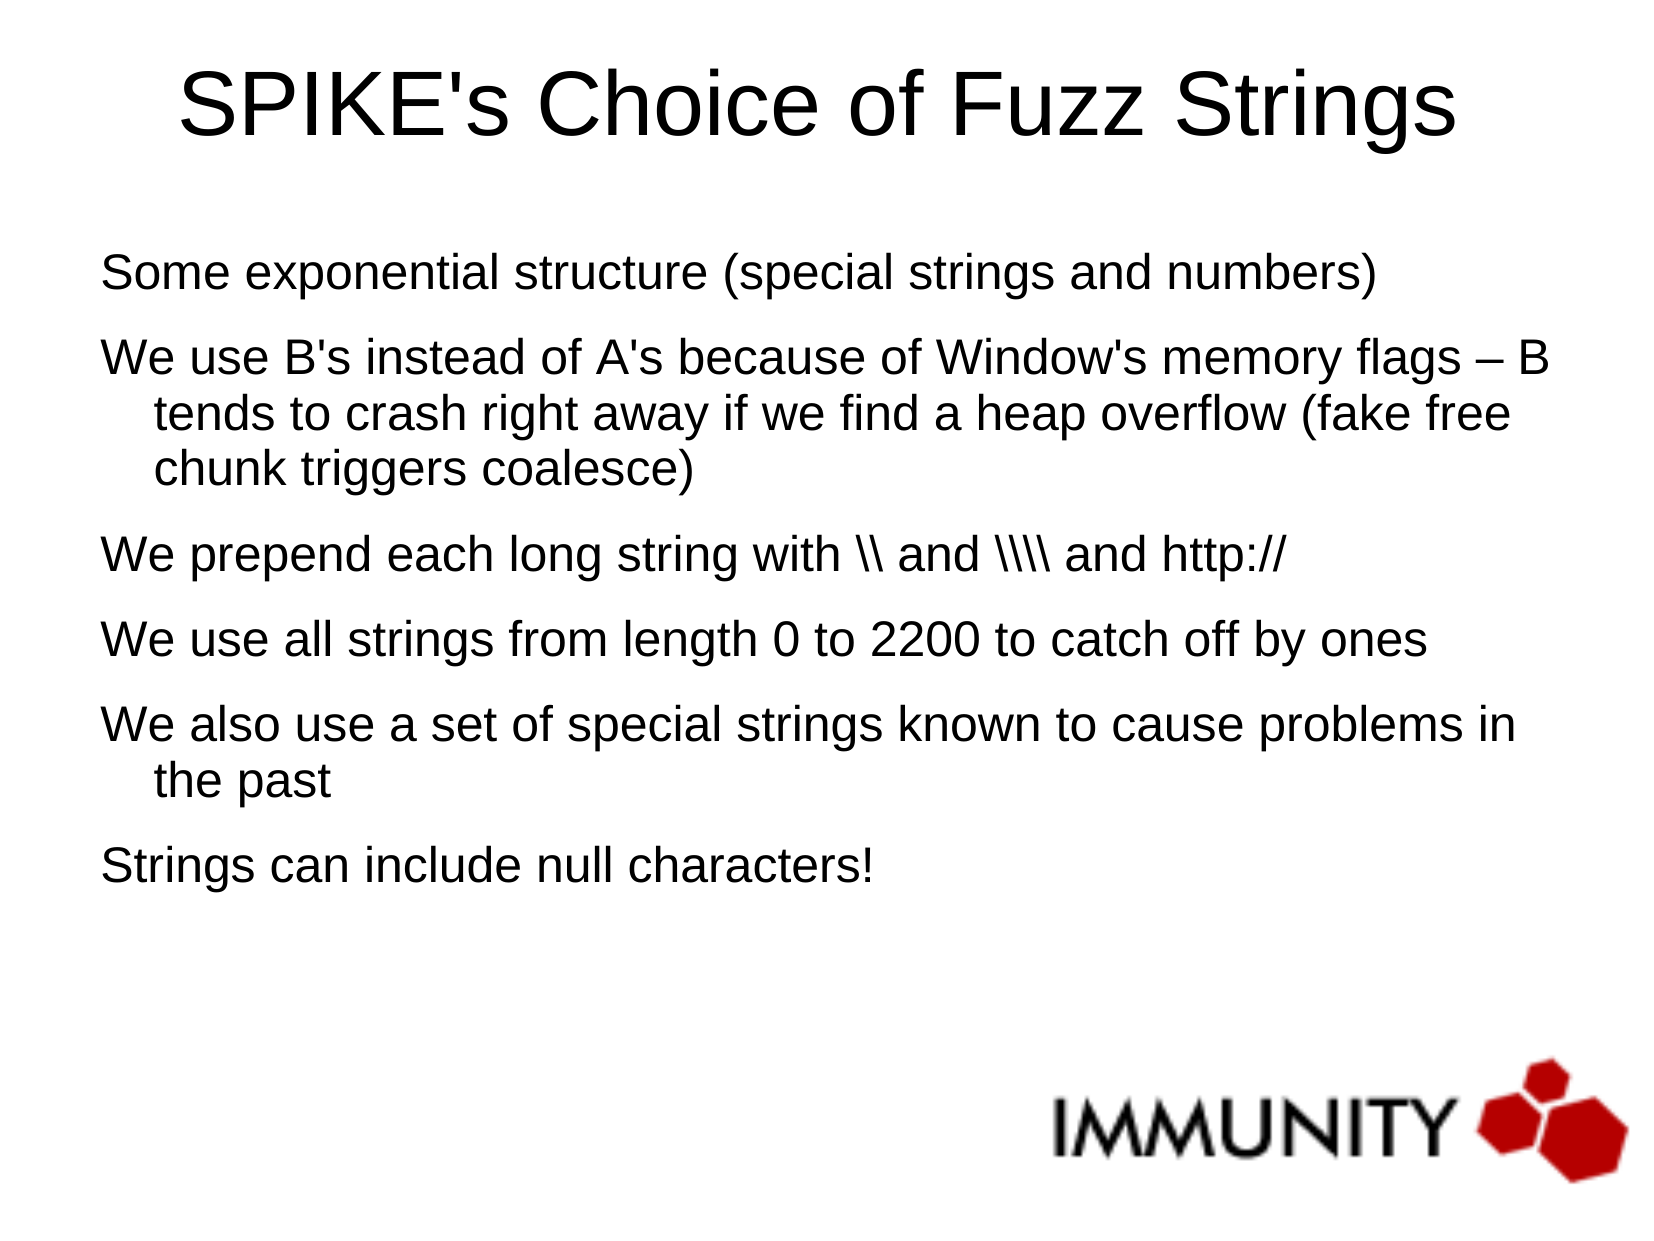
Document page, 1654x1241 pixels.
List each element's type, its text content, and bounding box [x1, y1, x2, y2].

title SPIKE's Choice of Fuzz Strings [75, 0, 1564, 208]
list Some exponential structure (special strings and numbers) We use B's instead of A's because of Window's memory flags – B tends to crash right away if we find a heap overflow (fake free chunk triggers coalesce) We prepend each long string with \\ and \\\\ and http:// We use all strings from length 0 to 2200 to catch off by ones We also use a set of special strings known to cause problems in the past Strings can include null characters! [82, 243, 1571, 1109]
picture [1006, 1017, 1654, 1241]
